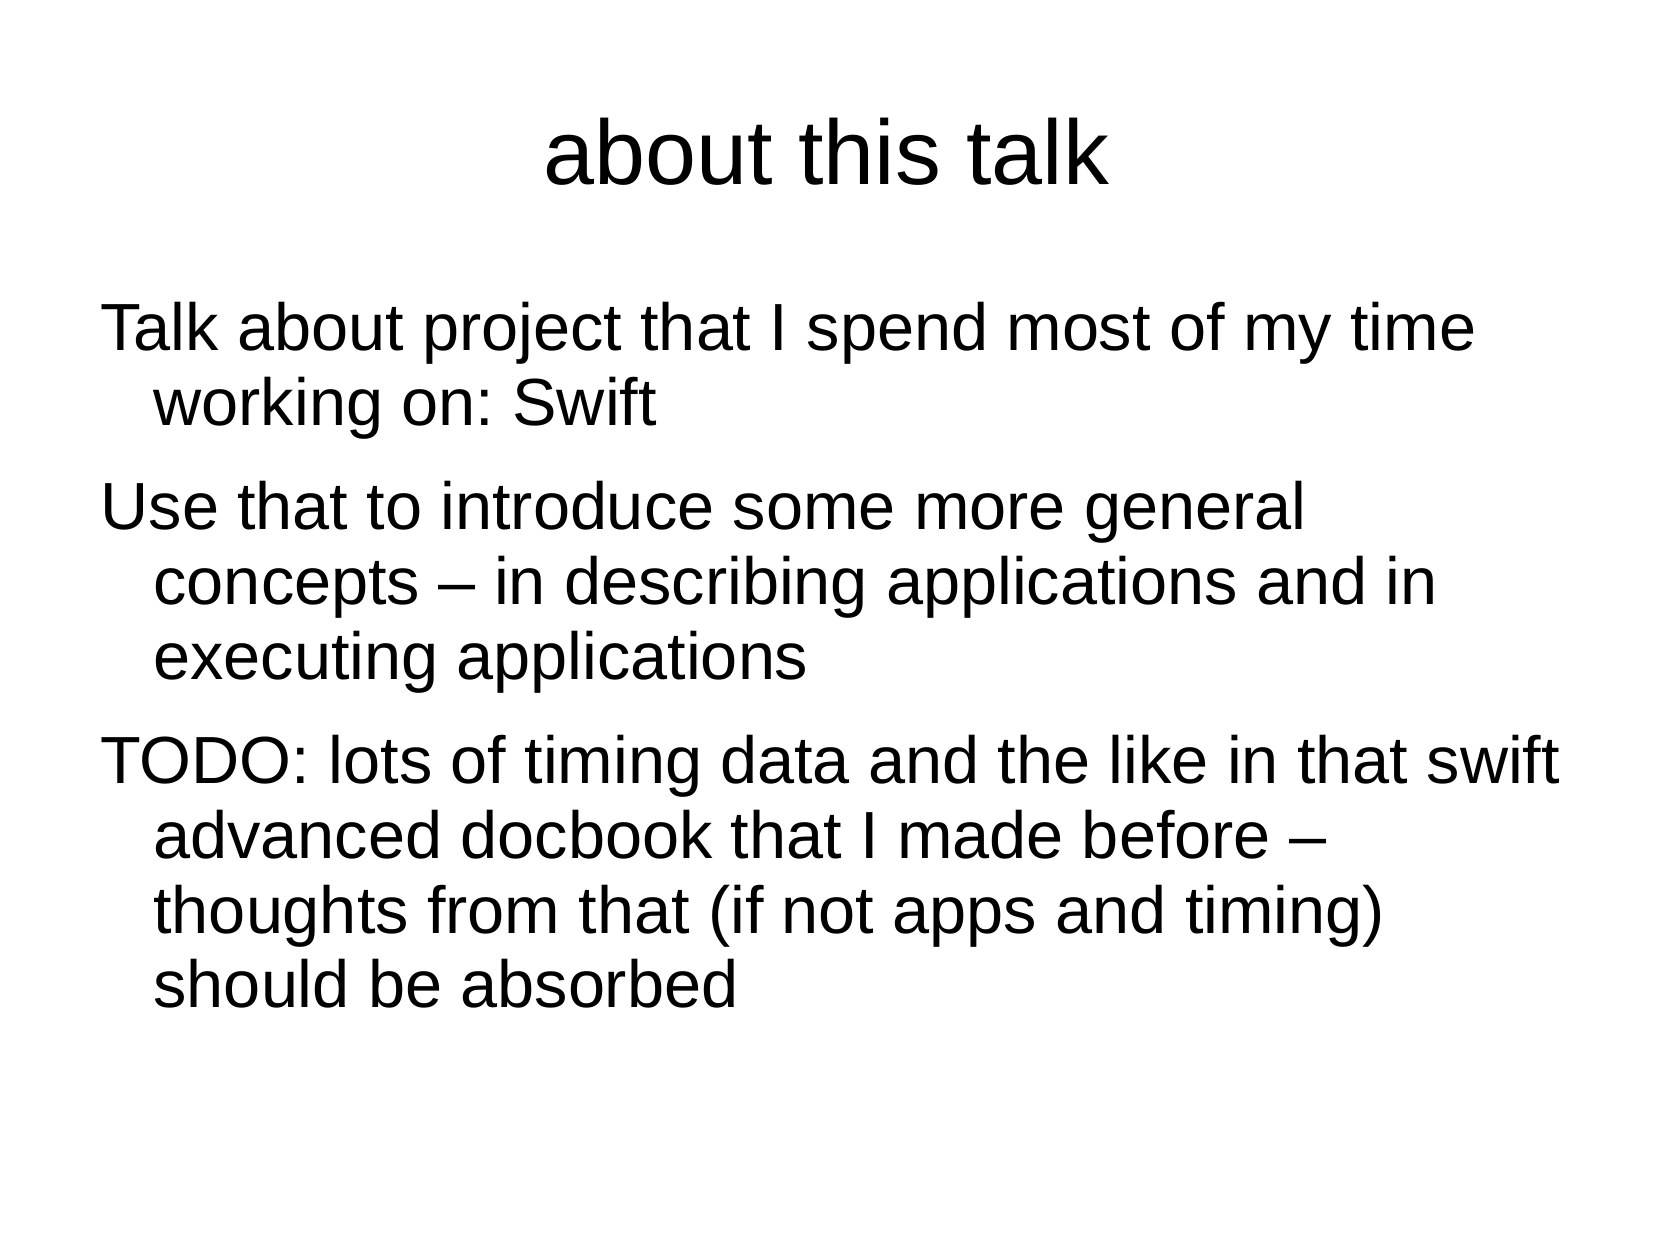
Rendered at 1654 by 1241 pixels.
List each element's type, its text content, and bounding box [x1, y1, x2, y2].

title about this talk [82, 49, 1571, 257]
list Talk about project that I spend most of my time working on: Swift Use that to introduce some more general concepts – in describing applications and in executing applications TODO: lots of timing data and the like in that swift advanced docbook that I made before – thoughts from that (if not apps and timing) should be absorbed [82, 290, 1571, 1094]
